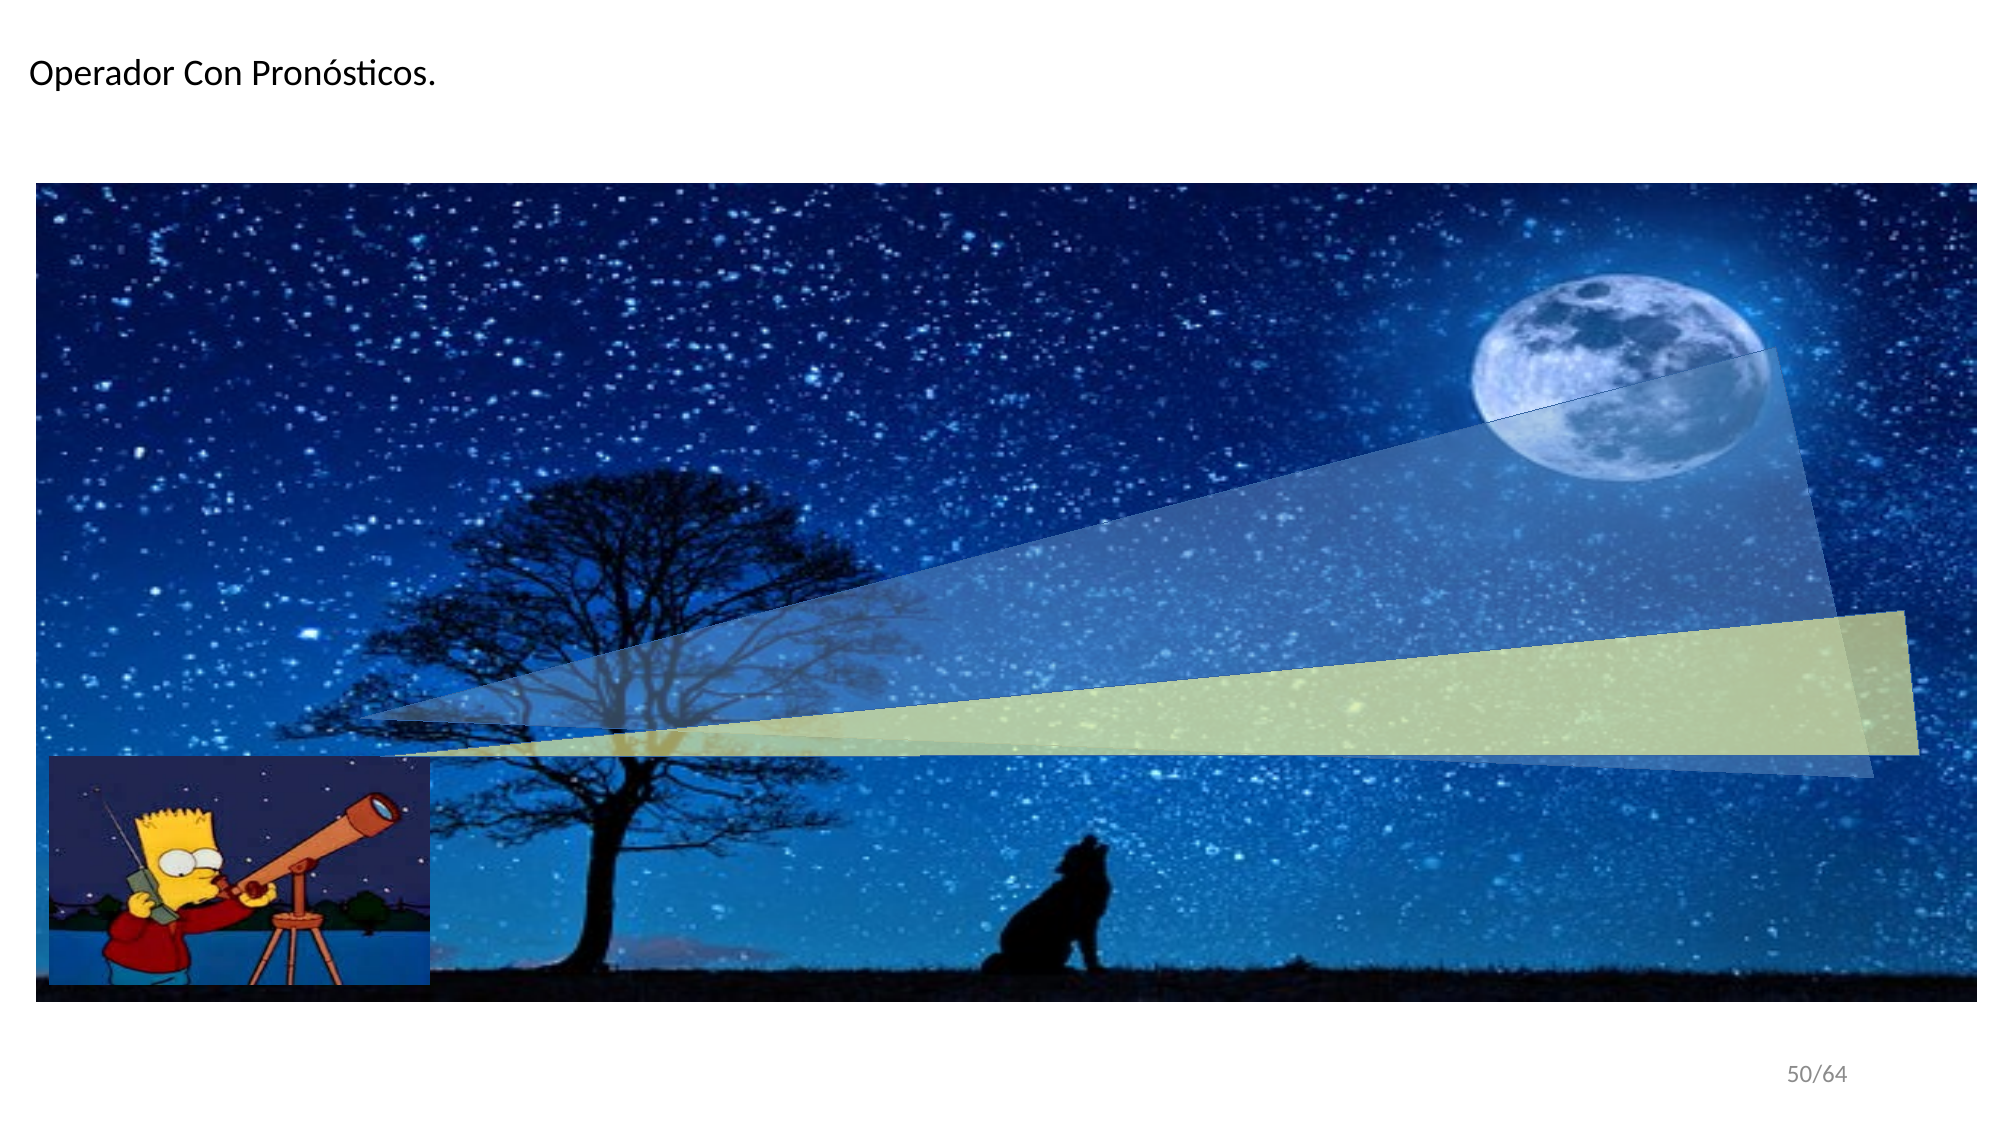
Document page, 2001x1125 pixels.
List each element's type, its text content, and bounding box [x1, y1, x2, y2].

text_box [360, 346, 1920, 778]
picture [36, 183, 1977, 1002]
title Operador Con Pronósticos. [29, 15, 1665, 137]
